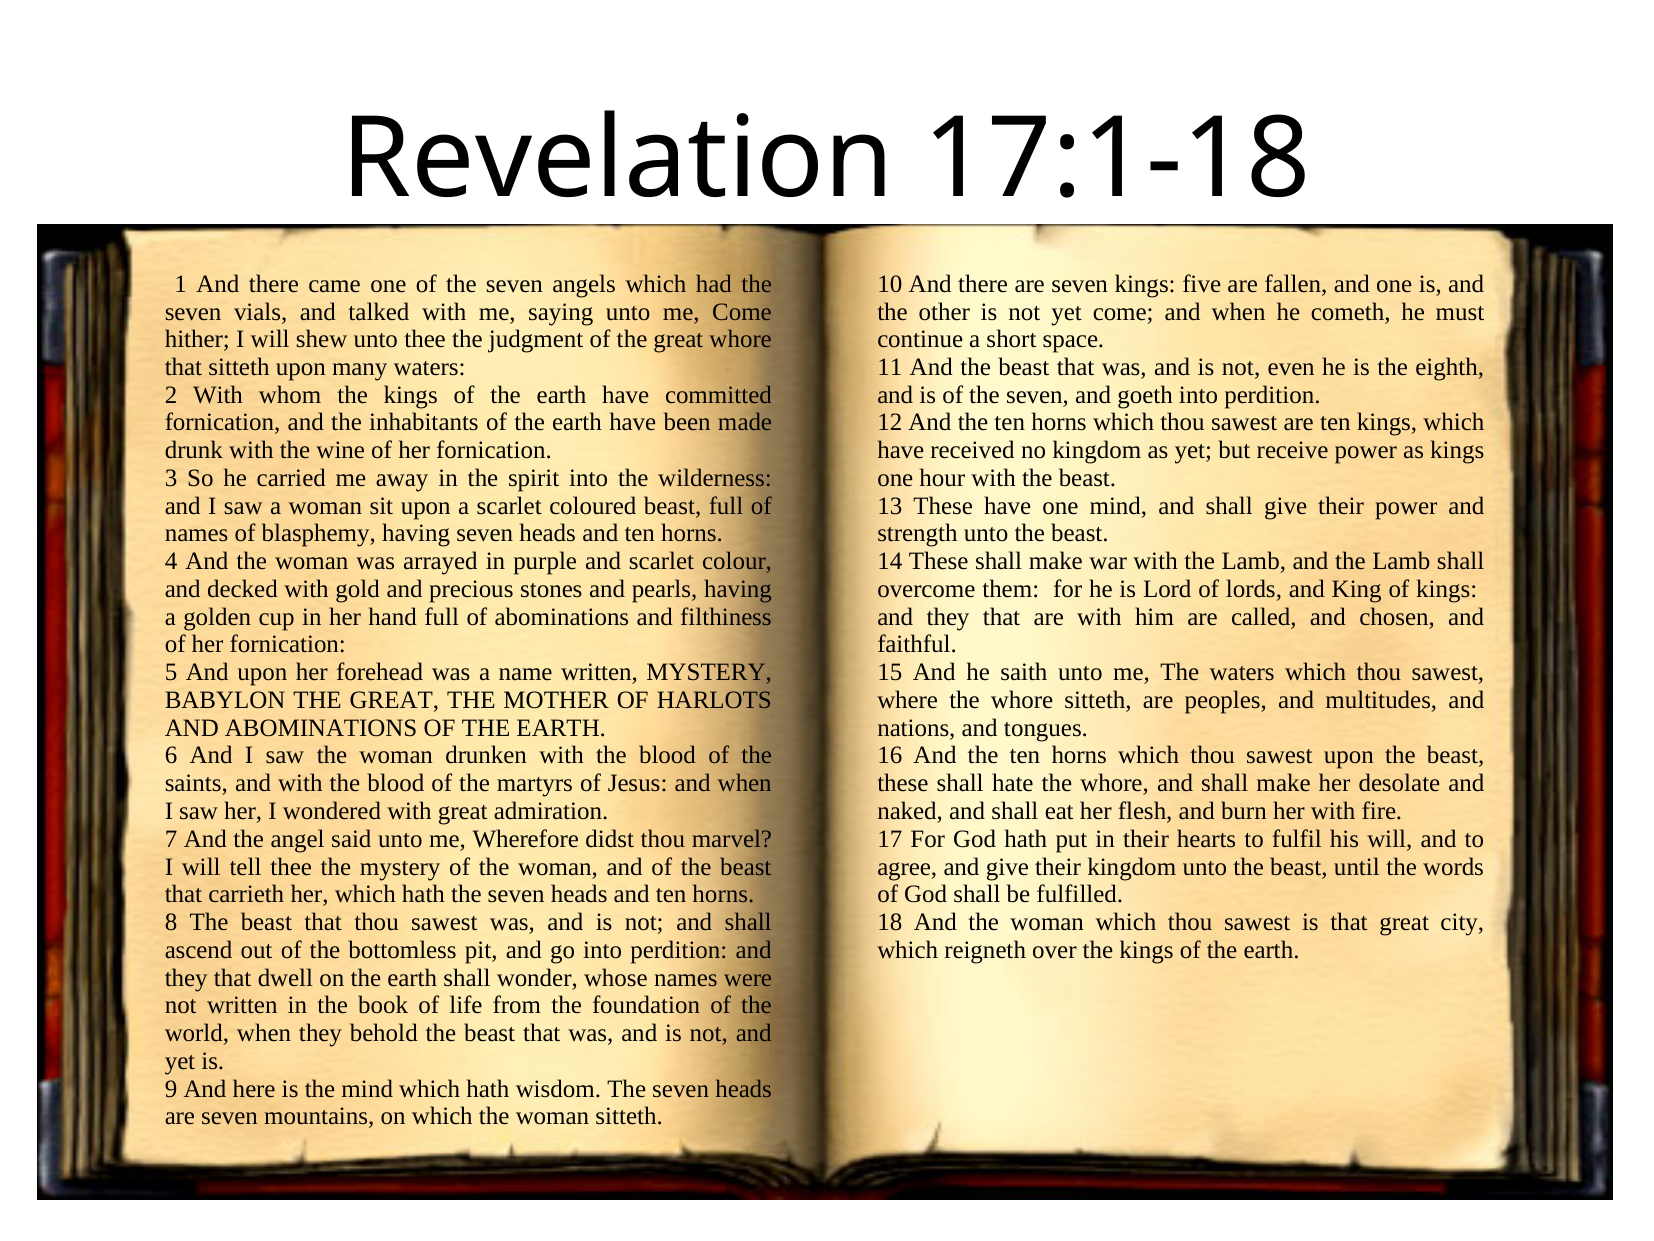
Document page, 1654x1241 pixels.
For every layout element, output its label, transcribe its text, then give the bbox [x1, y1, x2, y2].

picture [37, 224, 1613, 1201]
text_box 10 And there are seven kings: five are fallen, and one is, and the other is not yet come; and when he cometh, he must continue a short space. 11 And the beast that was, and is not, even he is the eighth, and is of the seven, and goeth into perdition. 12 And the ten horns which thou sawest are ten kings, which have received no kingdom as yet; but receive power as kings one hour with the beast. 13 These have one mind, and shall give their power and strength unto the beast. 14 These shall make war with the Lamb, and the Lamb shall overcome them: for he is Lord of lords, and King of kings: and they that are with him are called, and chosen, and faithful. 15 And he saith unto me, The waters which thou sawest, where the whore sitteth, are peoples, and multitudes, and nations, and tongues. 16 And the ten horns which thou sawest upon the beast, these shall hate the whore, and shall make her desolate and naked, and shall eat her flesh, and burn her with fire. 17 For God hath put in their hearts to fulfil his will, and to agree, and give their kingdom unto the beast, until the words of God shall be fulfilled. 18 And the woman which thou sawest is that great city, which reigneth over the kings of the earth. [862, 262, 1501, 972]
text_box 1 And there came one of the seven angels which had the seven vials, and talked with me, saying unto me, Come hither; I will shew unto thee the judgment of the great whore that sitteth upon many waters: 2 With whom the kings of the earth have committed fornication, and the inhabitants of the earth have been made drunk with the wine of her fornication. 3 So he carried me away in the spirit into the wilderness: and I saw a woman sit upon a scarlet coloured beast, full of names of blasphemy, having seven heads and ten horns. 4 And the woman was arrayed in purple and scarlet colour, and decked with gold and precious stones and pearls, having a golden cup in her hand full of abominations and filthiness of her fornication: 5 And upon her forehead was a name written, MYSTERY, BABYLON THE GREAT, THE MOTHER OF HARLOTS AND ABOMINATIONS OF THE EARTH. 6 And I saw the woman drunken with the blood of the saints, and with the blood of the martyrs of Jesus: and when I saw her, I wondered with great admiration. 7 And the angel said unto me, Wherefore didst thou marvel? I will tell thee the mystery of the woman, and of the beast that carrieth her, which hath the seven heads and ten horns. 8 The beast that thou sawest was, and is not; and shall ascend out of the bottomless pit, and go into perdition: and they that dwell on the earth shall wonder, whose names were not written in the book of life from the foundation of the world, when they behold the beast that was, and is not, and yet is. 9 And here is the mind which hath wisdom. The seven heads are seven mountains, on which the woman sitteth. [150, 262, 788, 1138]
title Revelation 17:1-18 [82, 49, 1571, 224]
